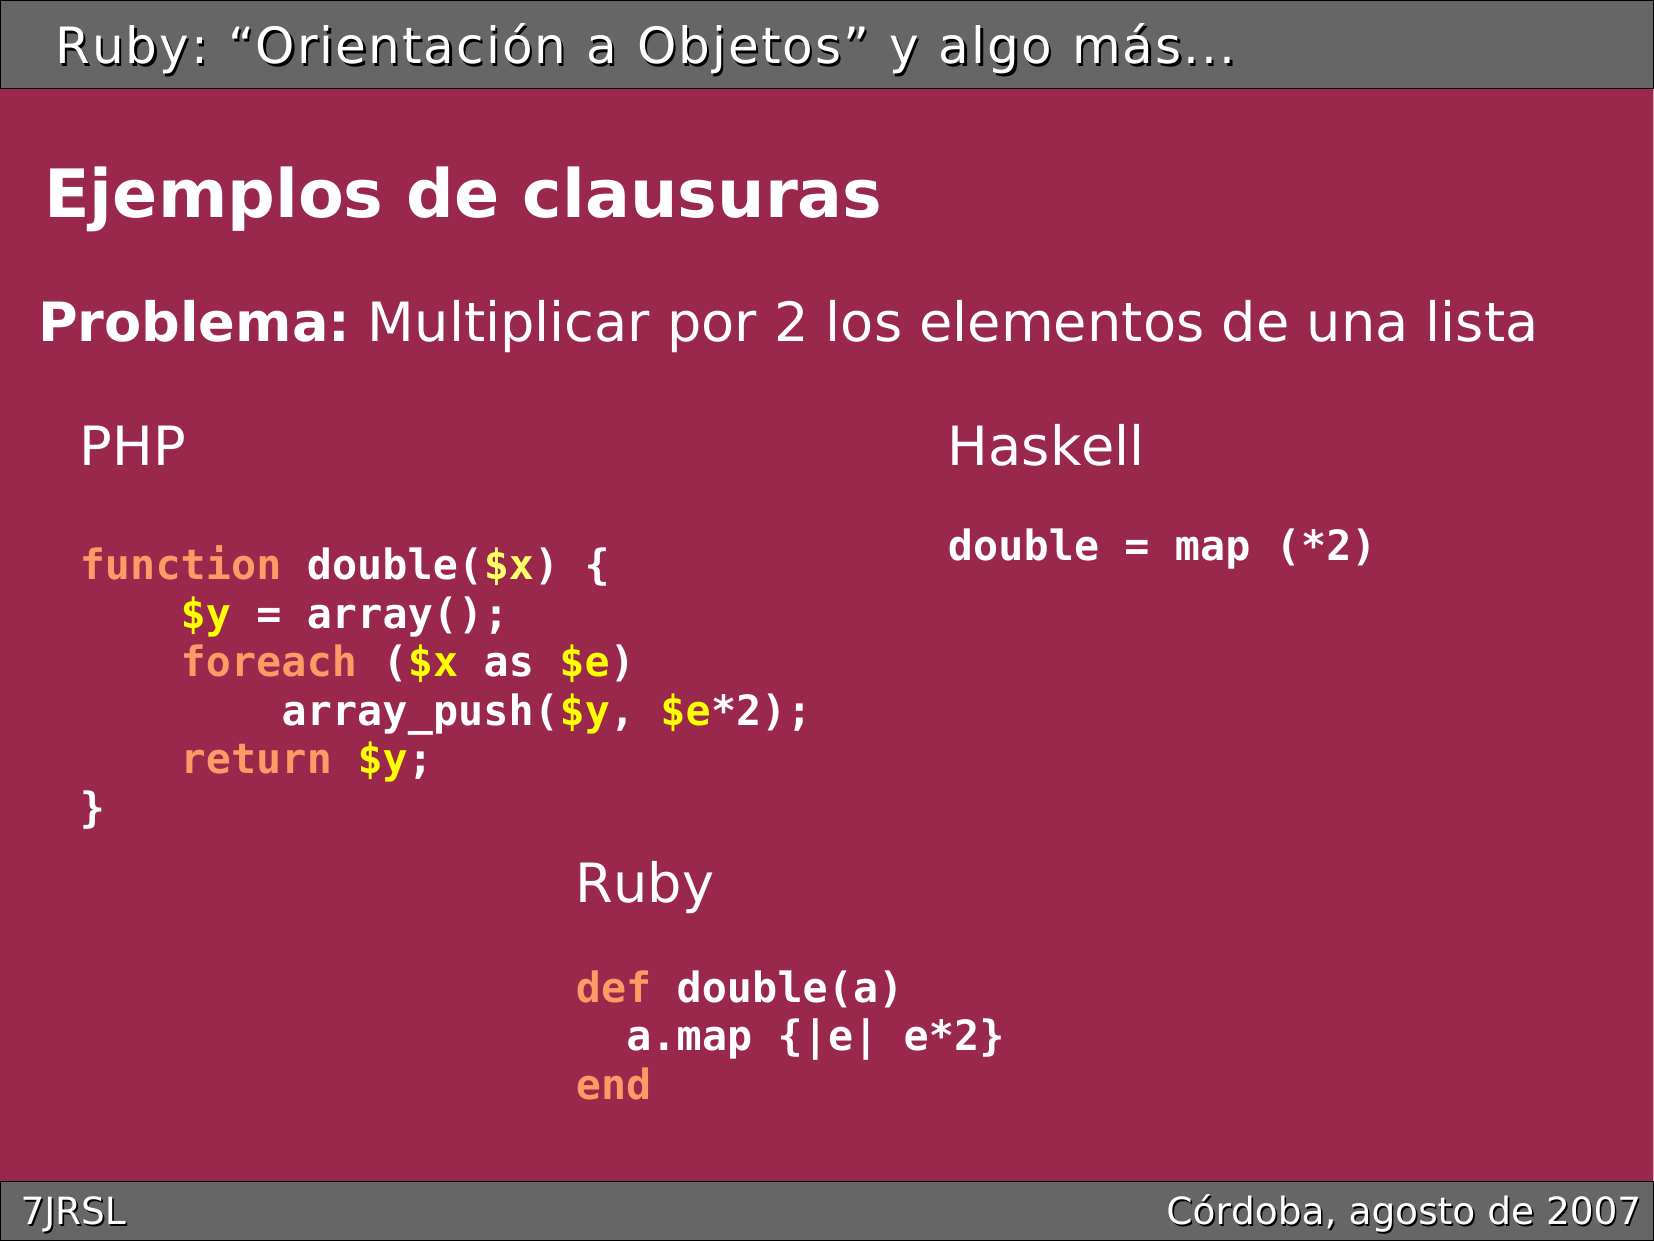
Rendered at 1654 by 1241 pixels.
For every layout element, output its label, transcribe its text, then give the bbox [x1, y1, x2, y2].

text_box [0, 0, 1654, 89]
text_box Problema: Multiplicar por 2 los elementos de una lista [23, 283, 1654, 372]
text_box Haskell double = map (*2) [933, 407, 1392, 626]
text_box 7JRSL [5, 1182, 178, 1241]
text_box PHP function double($x) { $y = array(); foreach ($x as $e) array_push($y, $e*2); return $y; } [64, 407, 827, 888]
text_box [0, 1181, 1654, 1241]
text_box Ruby: “Orientación a Objetos” y algo más... [40, 9, 1565, 89]
text_box Córdoba, agosto de 2007 [1151, 1182, 1654, 1241]
text_box Ruby def double(a) a.map {|e| e*2} end [561, 844, 1020, 1165]
text_box Ejemplos de clausuras [29, 147, 1625, 241]
